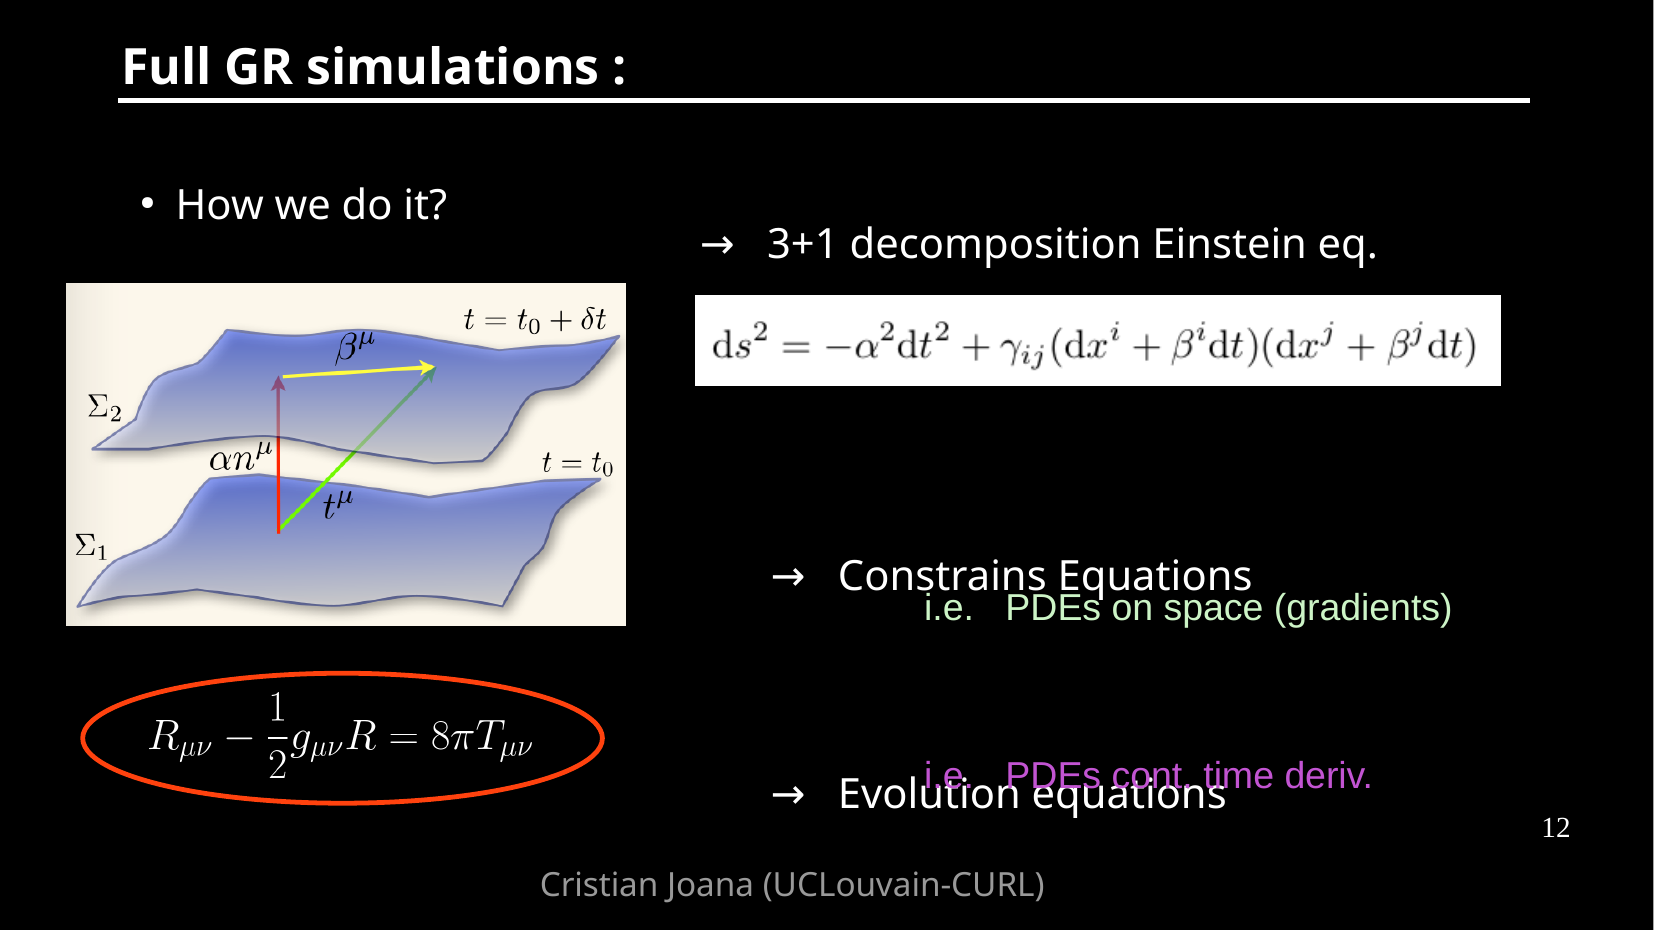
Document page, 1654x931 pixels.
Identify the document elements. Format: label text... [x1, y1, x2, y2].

text_box Full GR simulations : [0, 23, 1654, 107]
text_box Cristian Joana (UCLouvain-CURL) [444, 853, 1142, 906]
text_box → 3+1 decomposition Einstein eq. → Constrains Equations → Evolution equations [649, 206, 1654, 875]
picture [695, 295, 1501, 386]
picture [66, 283, 626, 626]
text_box i.e. PDEs on space (gradients) i.e. PDEs cont. time deriv. [909, 578, 1477, 804]
text_box How we do it? [125, 30, 1654, 931]
text_box [82, 673, 603, 804]
